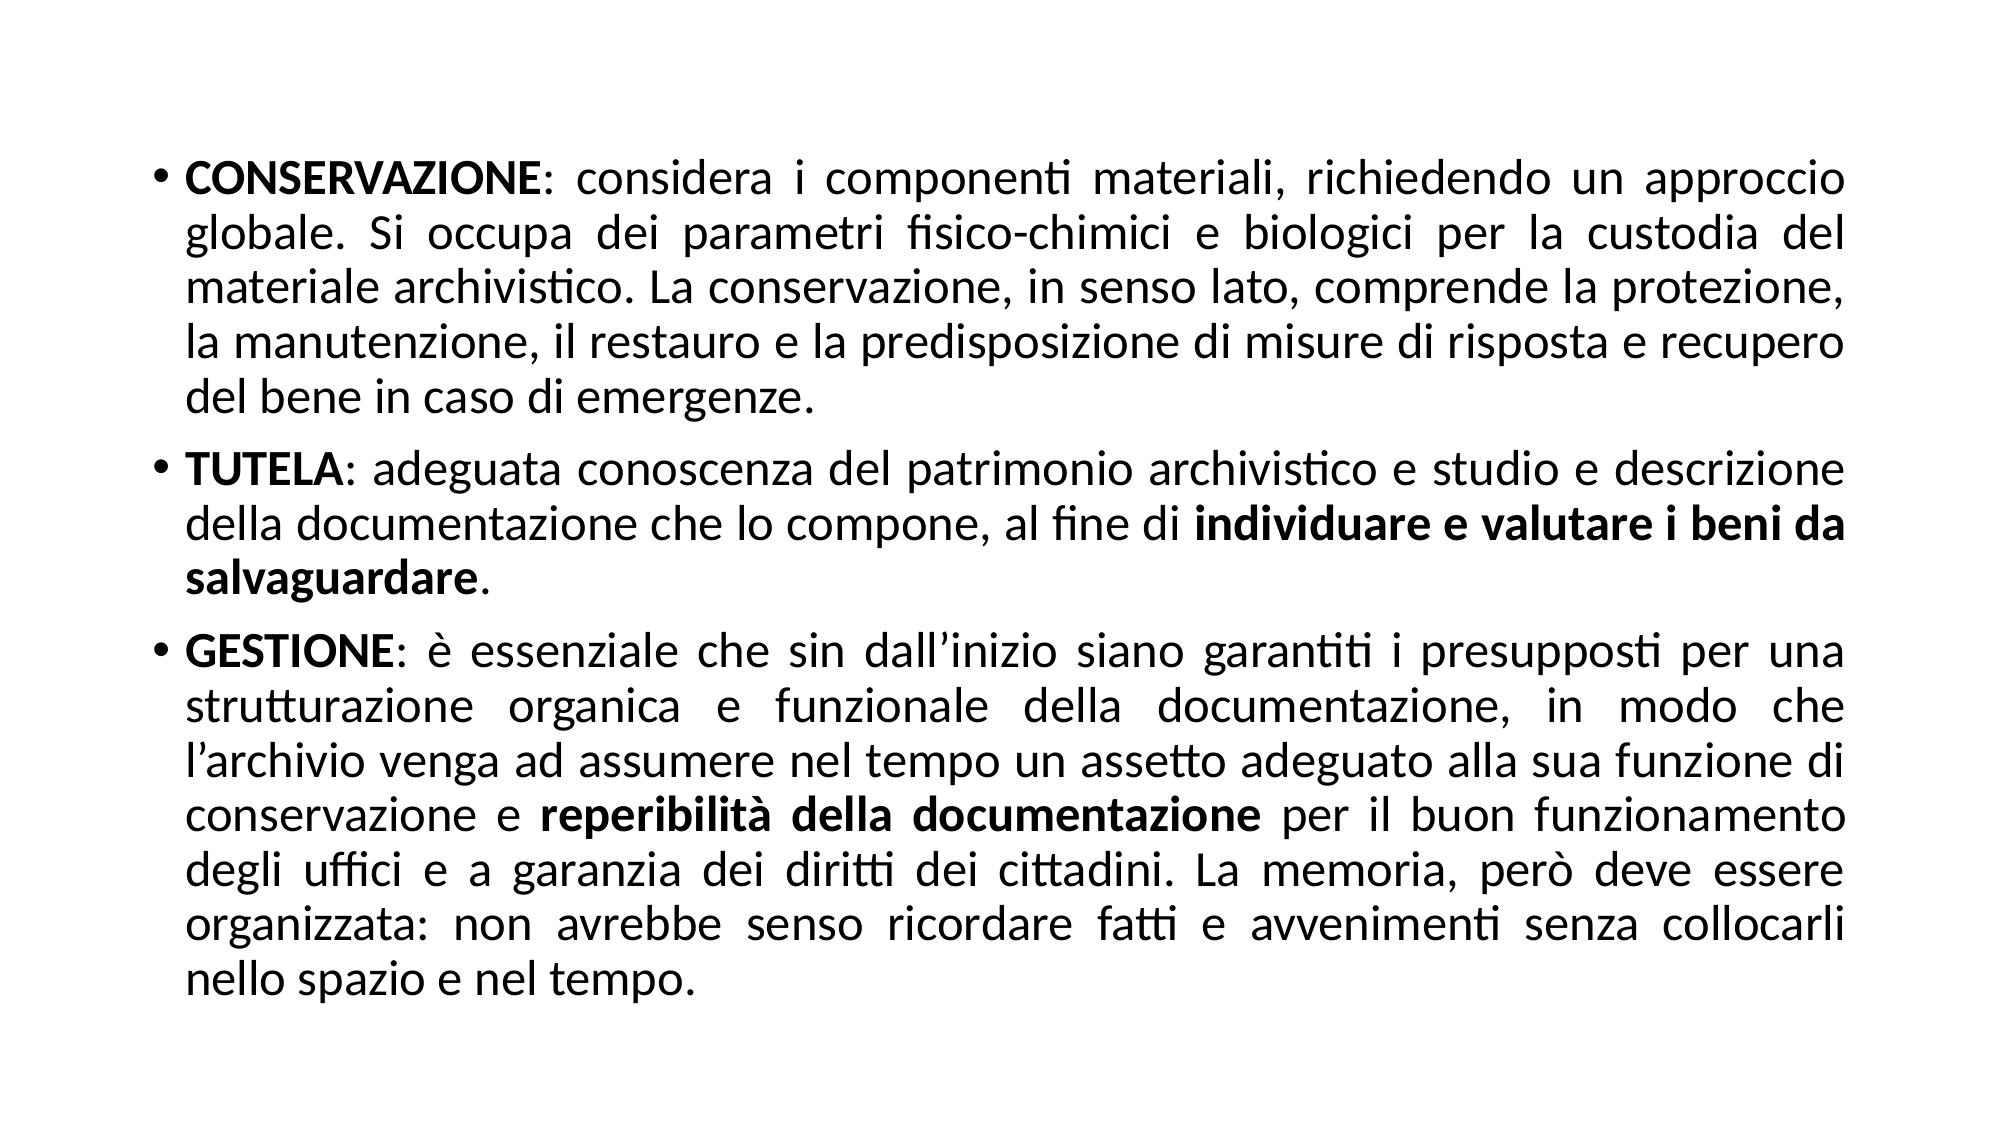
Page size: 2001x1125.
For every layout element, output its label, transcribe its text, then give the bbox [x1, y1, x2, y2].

list CONSERVAZIONE: considera i componenti materiali, richiedendo un approccio globale. Si occupa dei parametri fisico-chimici e biologici per la custodia del materiale archivistico. La conservazione, in senso lato, comprende la protezione, la manutenzione, il restauro e la predisposizione di misure di risposta e recupero del bene in caso di emergenze. TUTELA: adeguata conoscenza del patrimonio archivistico e studio e descrizione della documentazione che lo compone, al fine di individuare e valutare i beni da salvaguardare. GESTIONE: è essenziale che sin dall’inizio siano garantiti i presupposti per una strutturazione organica e funzionale della documentazione, in modo che l’archivio venga ad assumere nel tempo un assetto adeguato alla sua funzione di conservazione e reperibilità della documentazione per il buon funzionamento degli uffici e a garanzia dei diritti dei cittadini. La memoria, però deve essere organizzata: non avrebbe senso ricordare fatti e avvenimenti senza collocarli nello spazio e nel tempo. [137, 64, 1863, 1022]
